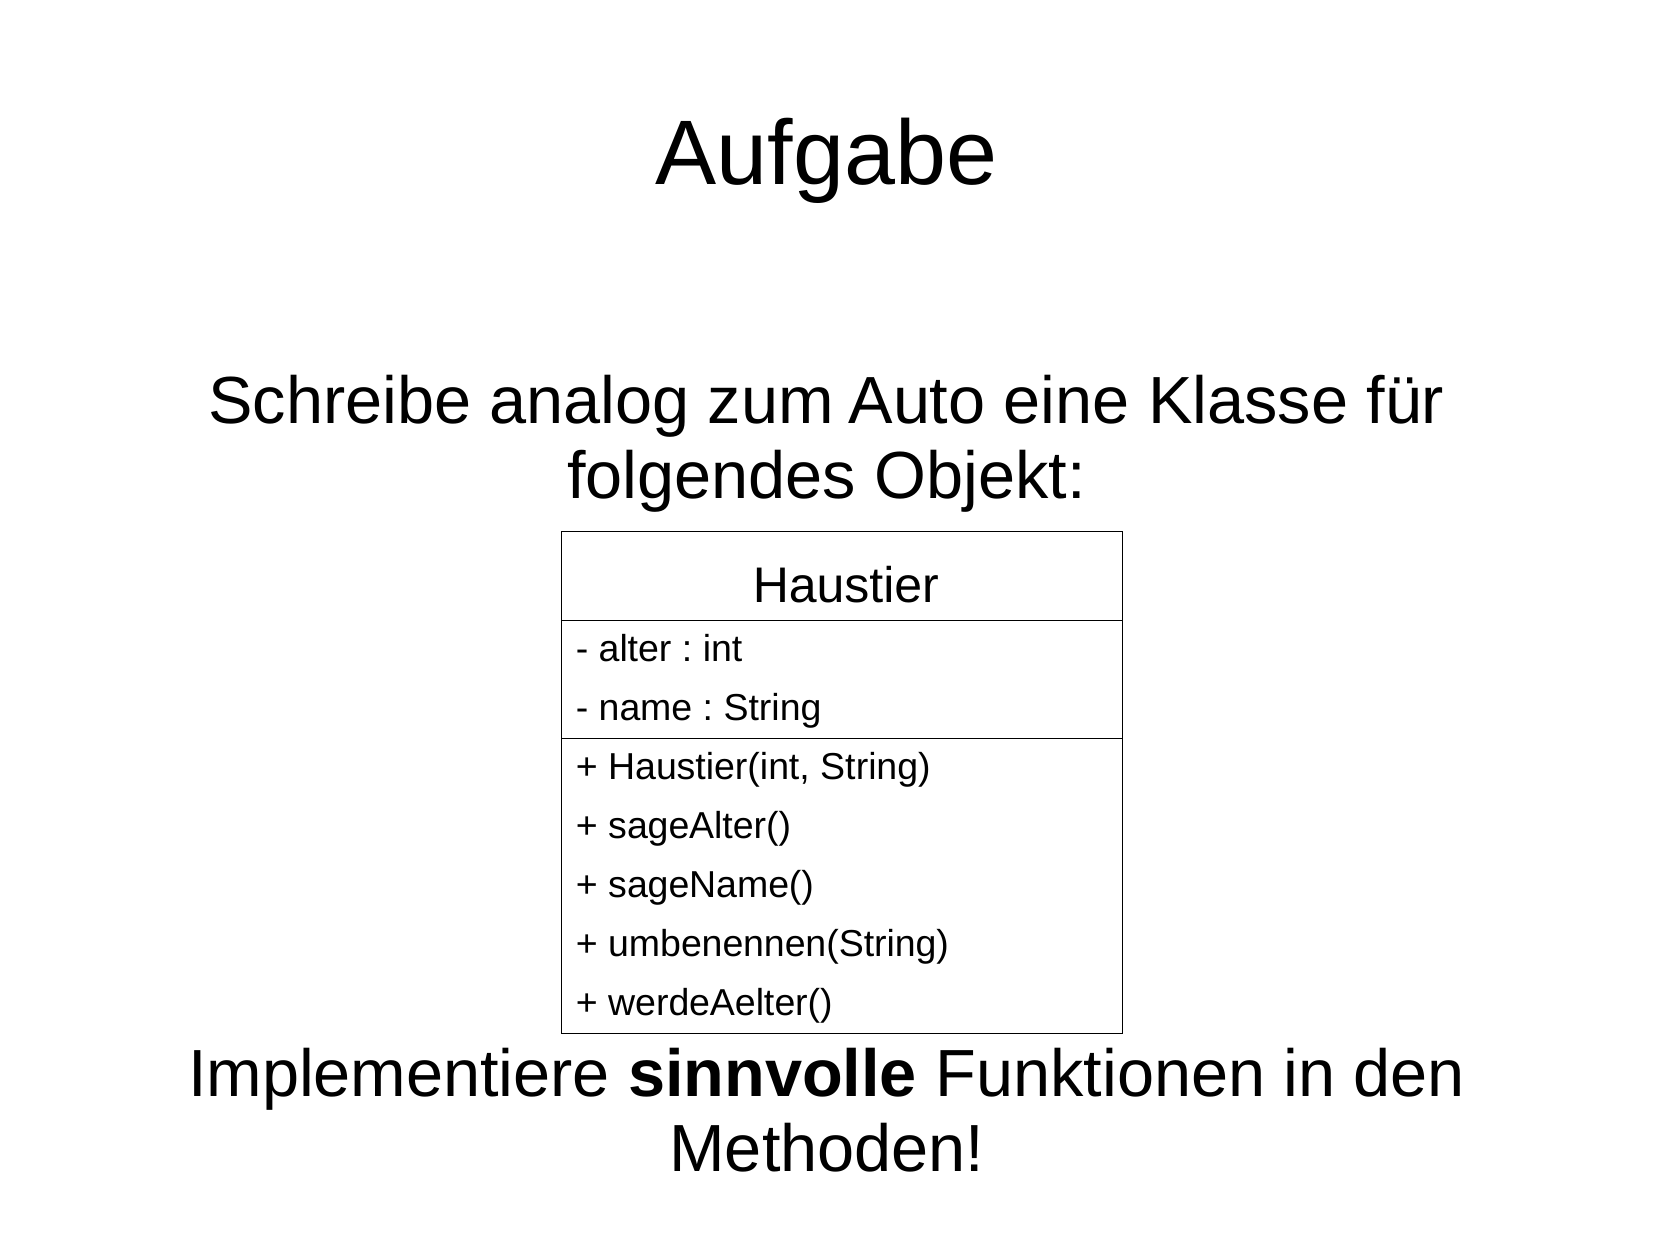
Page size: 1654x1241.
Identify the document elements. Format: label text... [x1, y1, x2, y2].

text_box [561, 531, 1123, 620]
text_box + sageName() [561, 856, 1123, 915]
text_box + umbenennen(String) [561, 915, 1123, 974]
text_box - name : String [561, 679, 1123, 738]
title Aufgabe [82, 56, 1571, 213]
text_box - alter : int [561, 620, 1123, 679]
text_box + sageAlter() [561, 798, 1123, 856]
text_box Haustier [738, 549, 1034, 620]
subtitle Schreibe analog zum Auto eine Klasse für folgendes Objekt: Implementiere sinnvolle Funktionen in den Methoden! [82, 213, 1571, 1186]
text_box + werdeAelter() [561, 974, 1123, 1034]
text_box + Haustier(int, String) [561, 738, 1123, 798]
